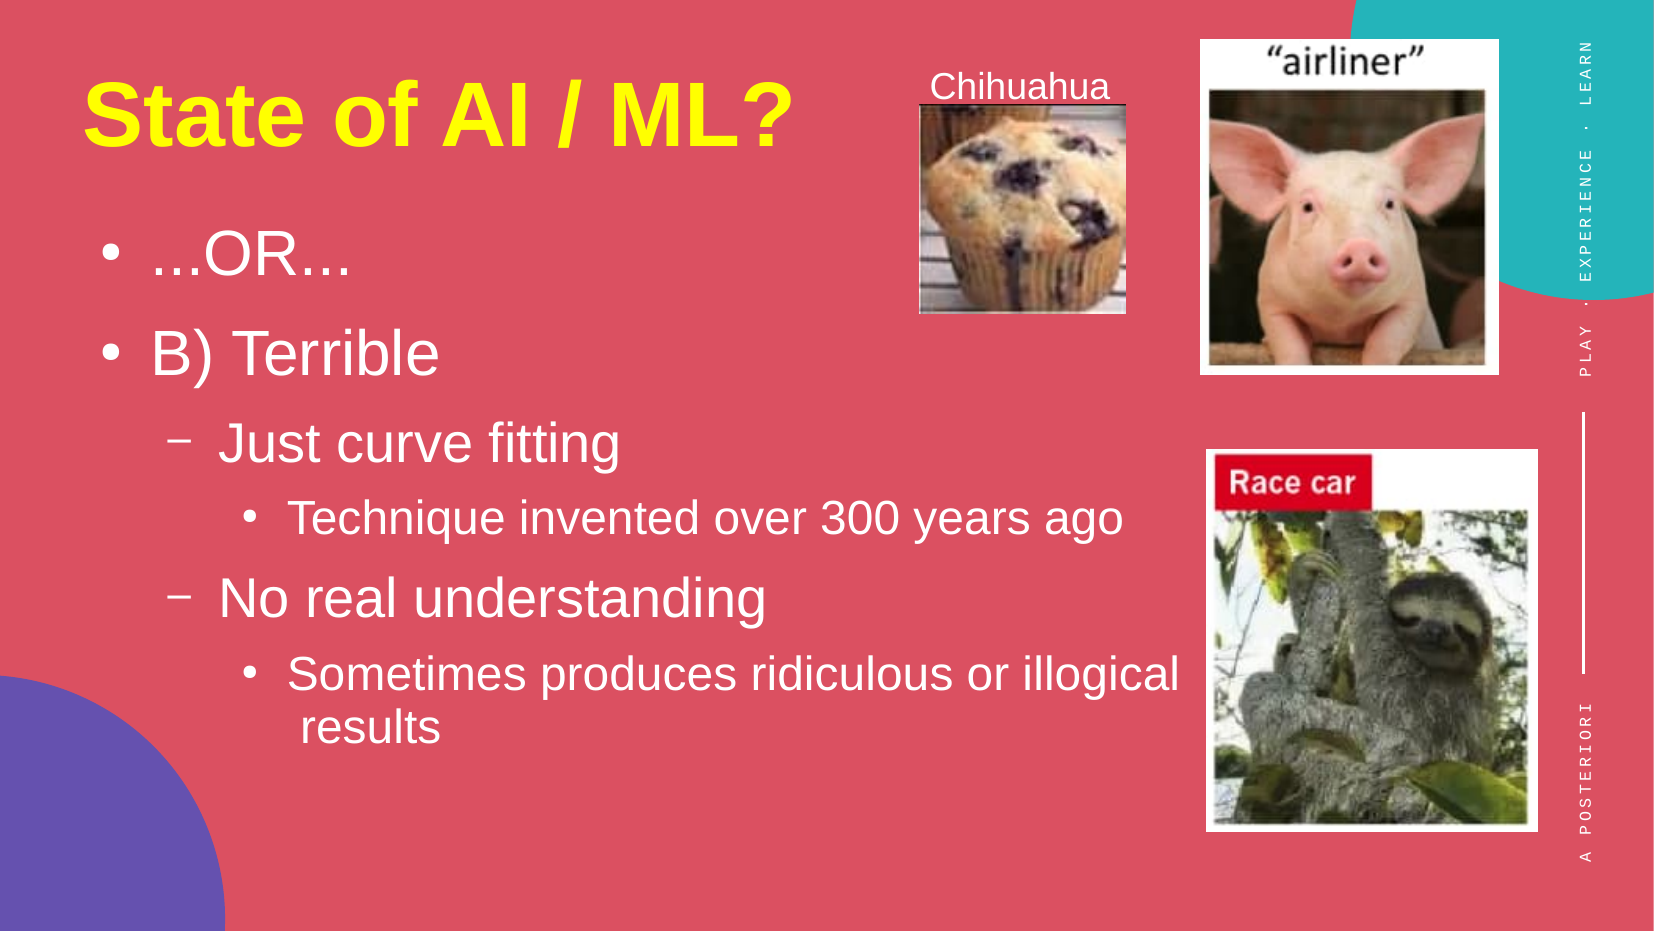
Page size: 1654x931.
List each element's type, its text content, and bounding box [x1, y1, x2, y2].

picture [1206, 449, 1538, 832]
picture [1200, 39, 1499, 376]
picture [919, 116, 1126, 314]
title State of AI / ML? [82, 37, 1351, 193]
text_box Chihuahua [914, 58, 1126, 116]
list ...OR... B) Terrible Just curve fitting Technique invented over 300 years ago No real understanding Sometimes produces ridiculous or illogical results [82, 217, 1571, 758]
